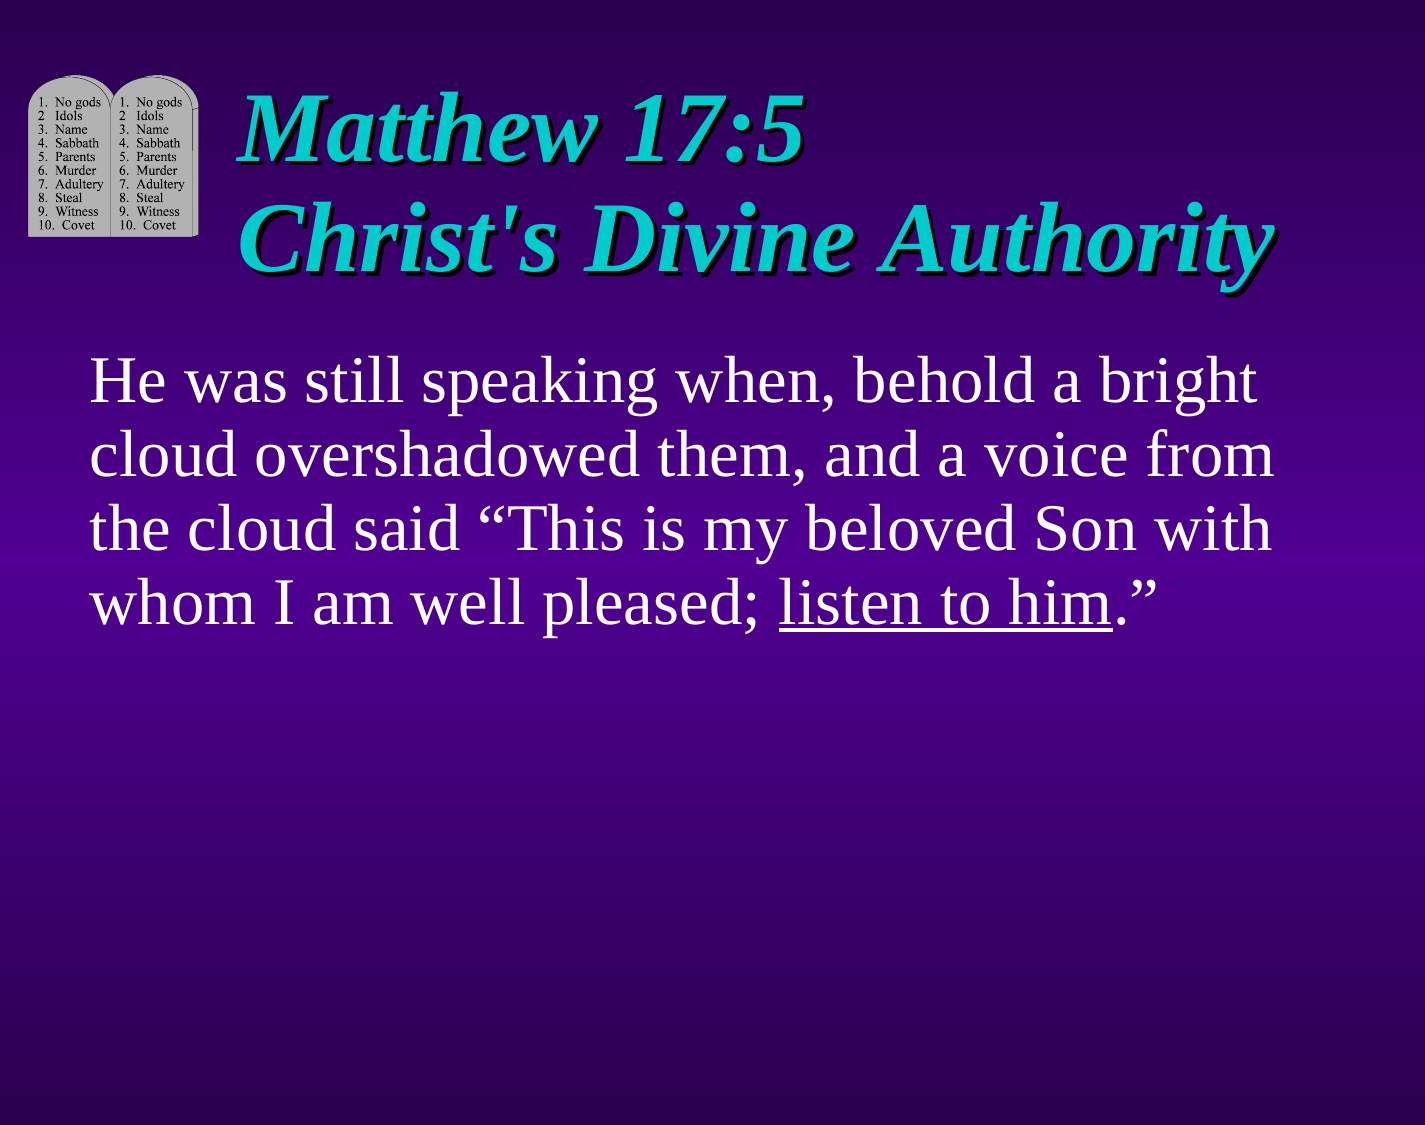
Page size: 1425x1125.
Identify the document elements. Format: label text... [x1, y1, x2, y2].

text_box He was still speaking when, behold a bright cloud overshadowed them, and a voice from the cloud said “This is my beloved Son with whom I am well pleased; listen to him.” [75, 335, 1351, 880]
title Matthew 17:5 Christ's Divine Authority [237, 55, 1319, 311]
